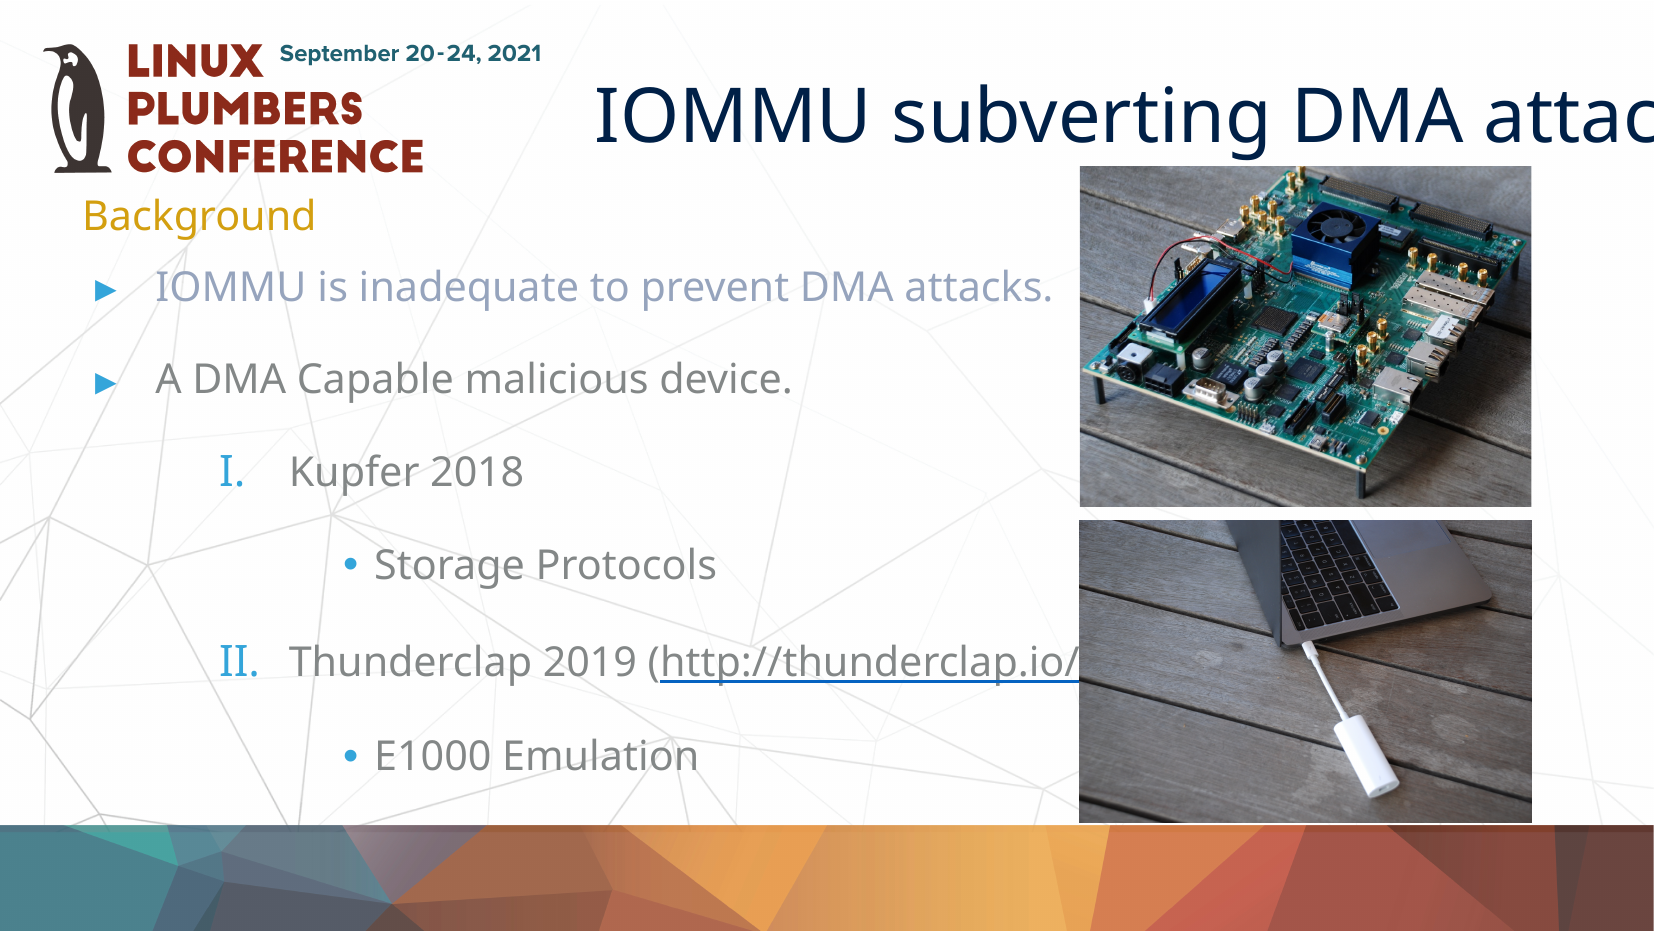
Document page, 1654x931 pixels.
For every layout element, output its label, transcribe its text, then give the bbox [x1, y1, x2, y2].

text_box IOMMU is inadequate to prevent DMA attacks. A DMA Capable malicious device. Kupfer 2018 Storage Protocols Thunderclap 2019 (http://thunderclap.io/) E1000 Emulation [88, 258, 1565, 879]
picture [1079, 166, 1532, 507]
text_box Background [75, 181, 585, 248]
text_box IOMMU subverting DMA attacks [588, 12, 1654, 152]
picture [1079, 520, 1532, 823]
